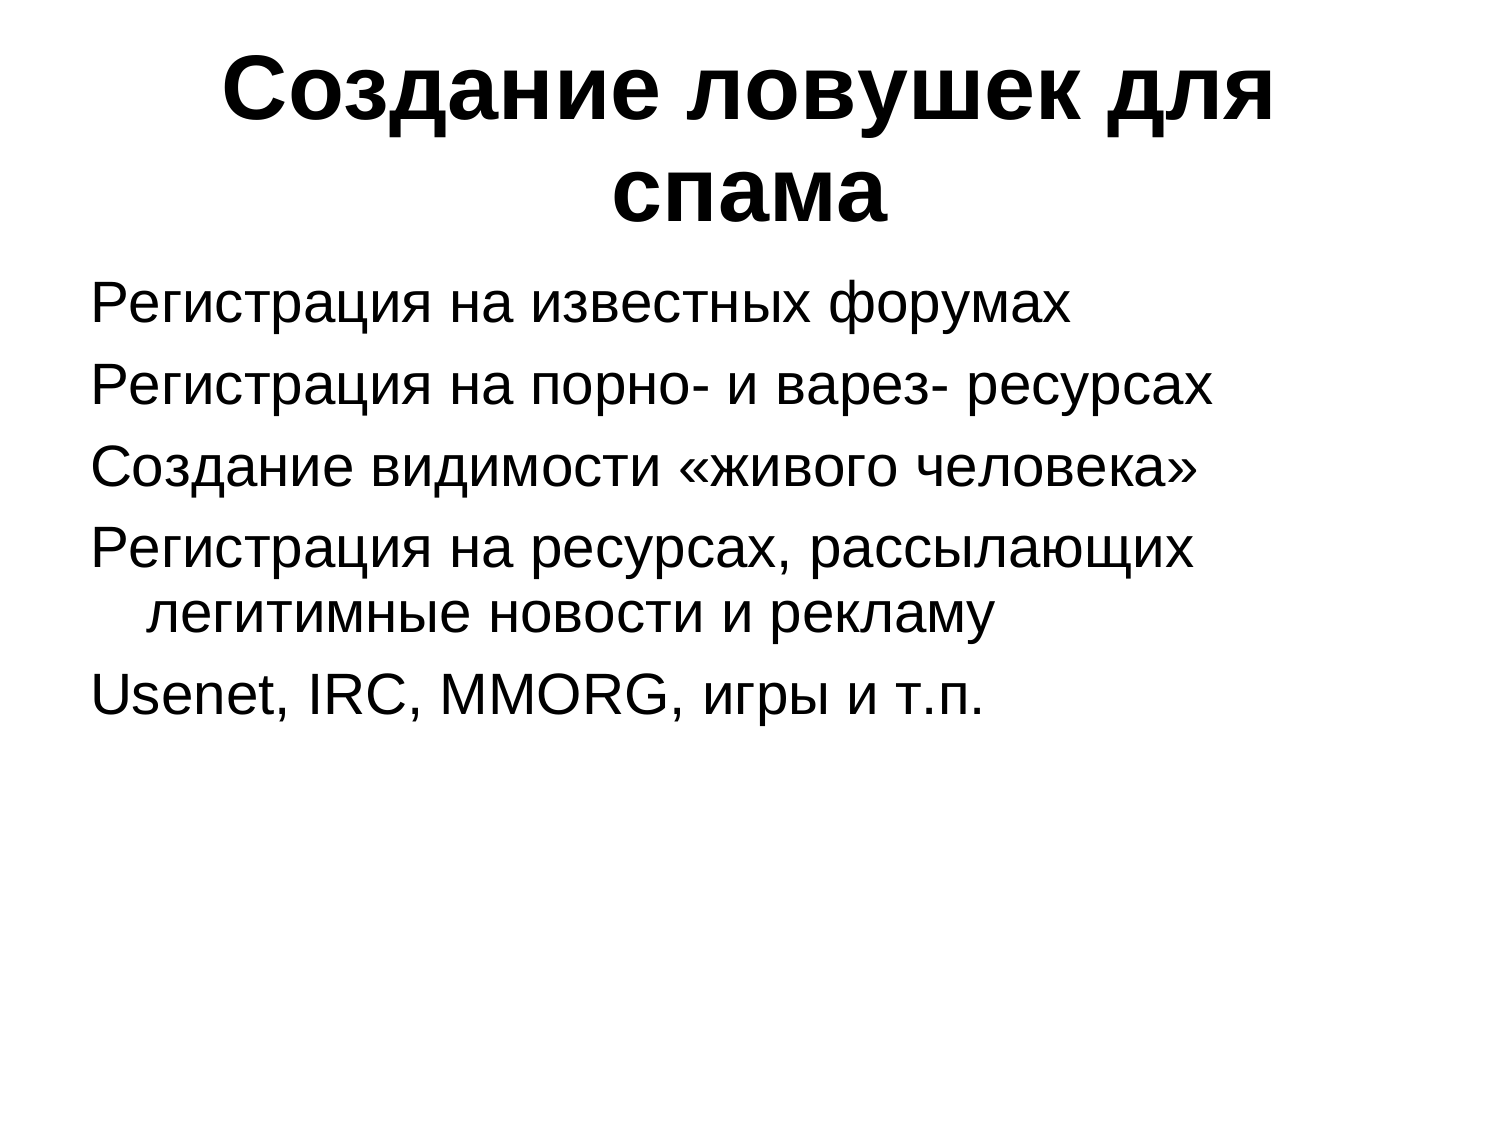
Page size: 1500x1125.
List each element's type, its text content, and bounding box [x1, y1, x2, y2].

list Регистрация на известных форумах Регистрация на порно- и варез- ресурсах Создание видимости «живого человека» Регистрация на ресурсах, рассылающих легитимные новости и рекламу Usenet, IRC, MMORG, игры и т.п. [75, 262, 1426, 1006]
title Создание ловушек для спама [75, 28, 1426, 249]
